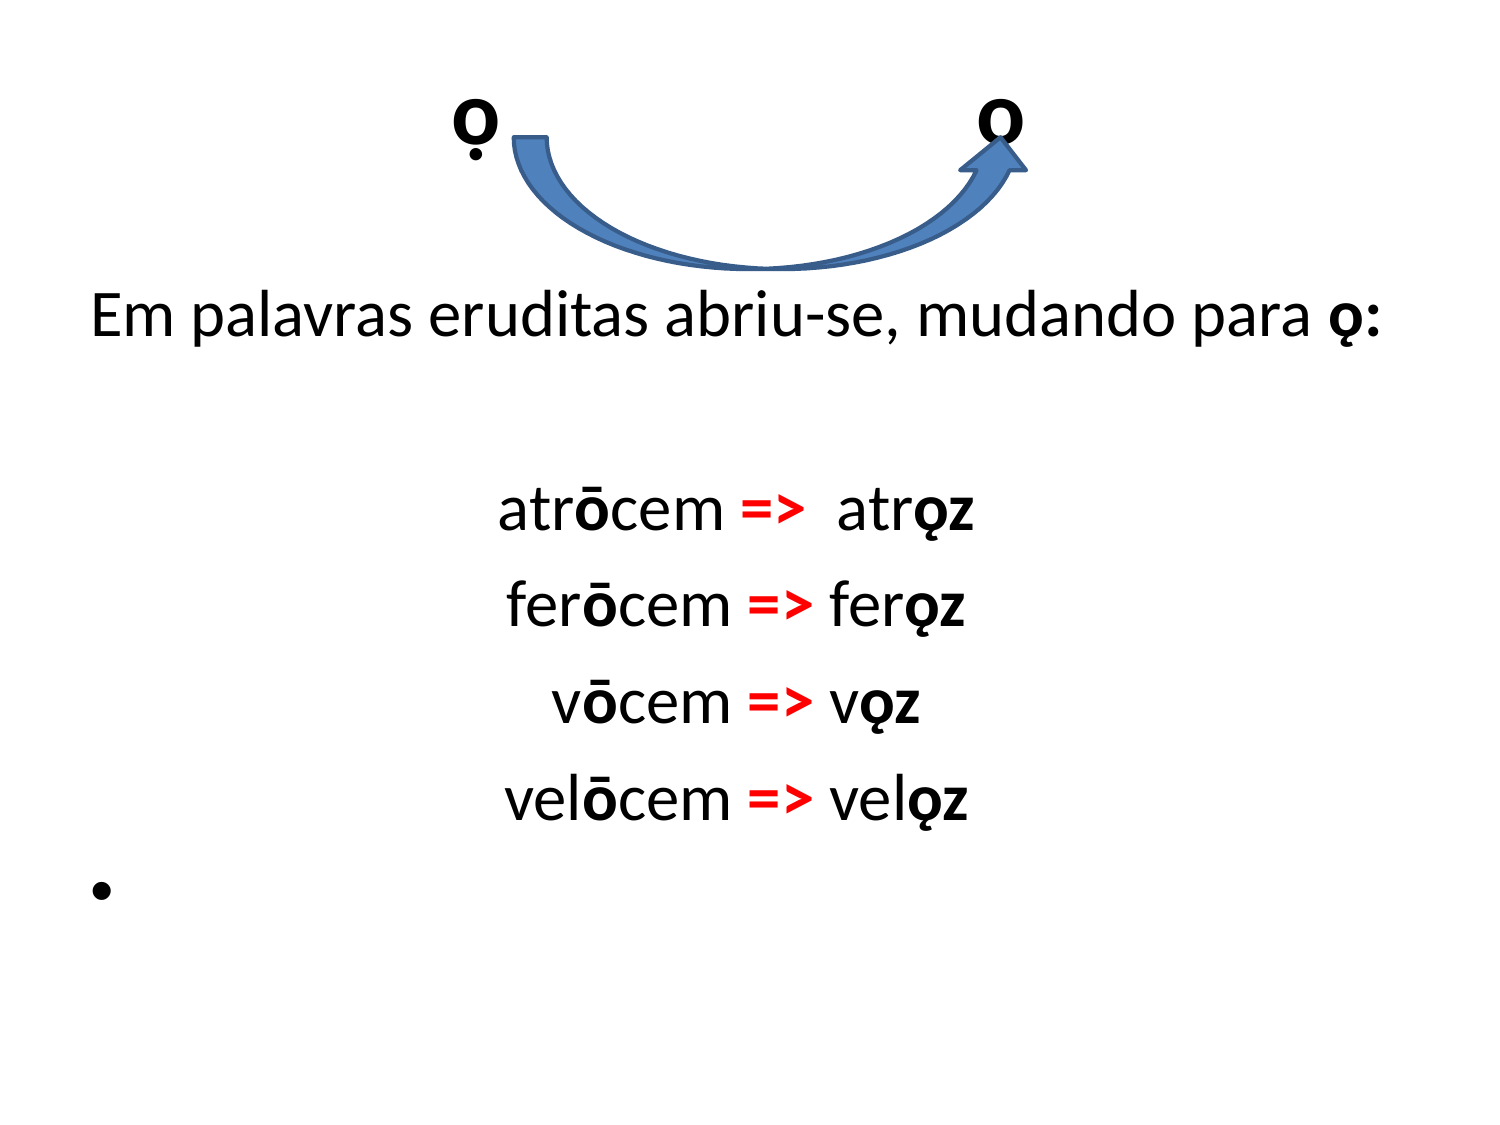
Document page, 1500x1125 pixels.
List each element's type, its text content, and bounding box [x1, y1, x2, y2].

text_box [513, 137, 1027, 270]
list Em palavras eruditas abriu-se, mudando para ǫ: atrōcem => atrǫz ferōcem => ferǫz vōcem => vǫz velōcem => velǫz [75, 262, 1426, 1005]
title ọ ǫ [75, 45, 1426, 233]
